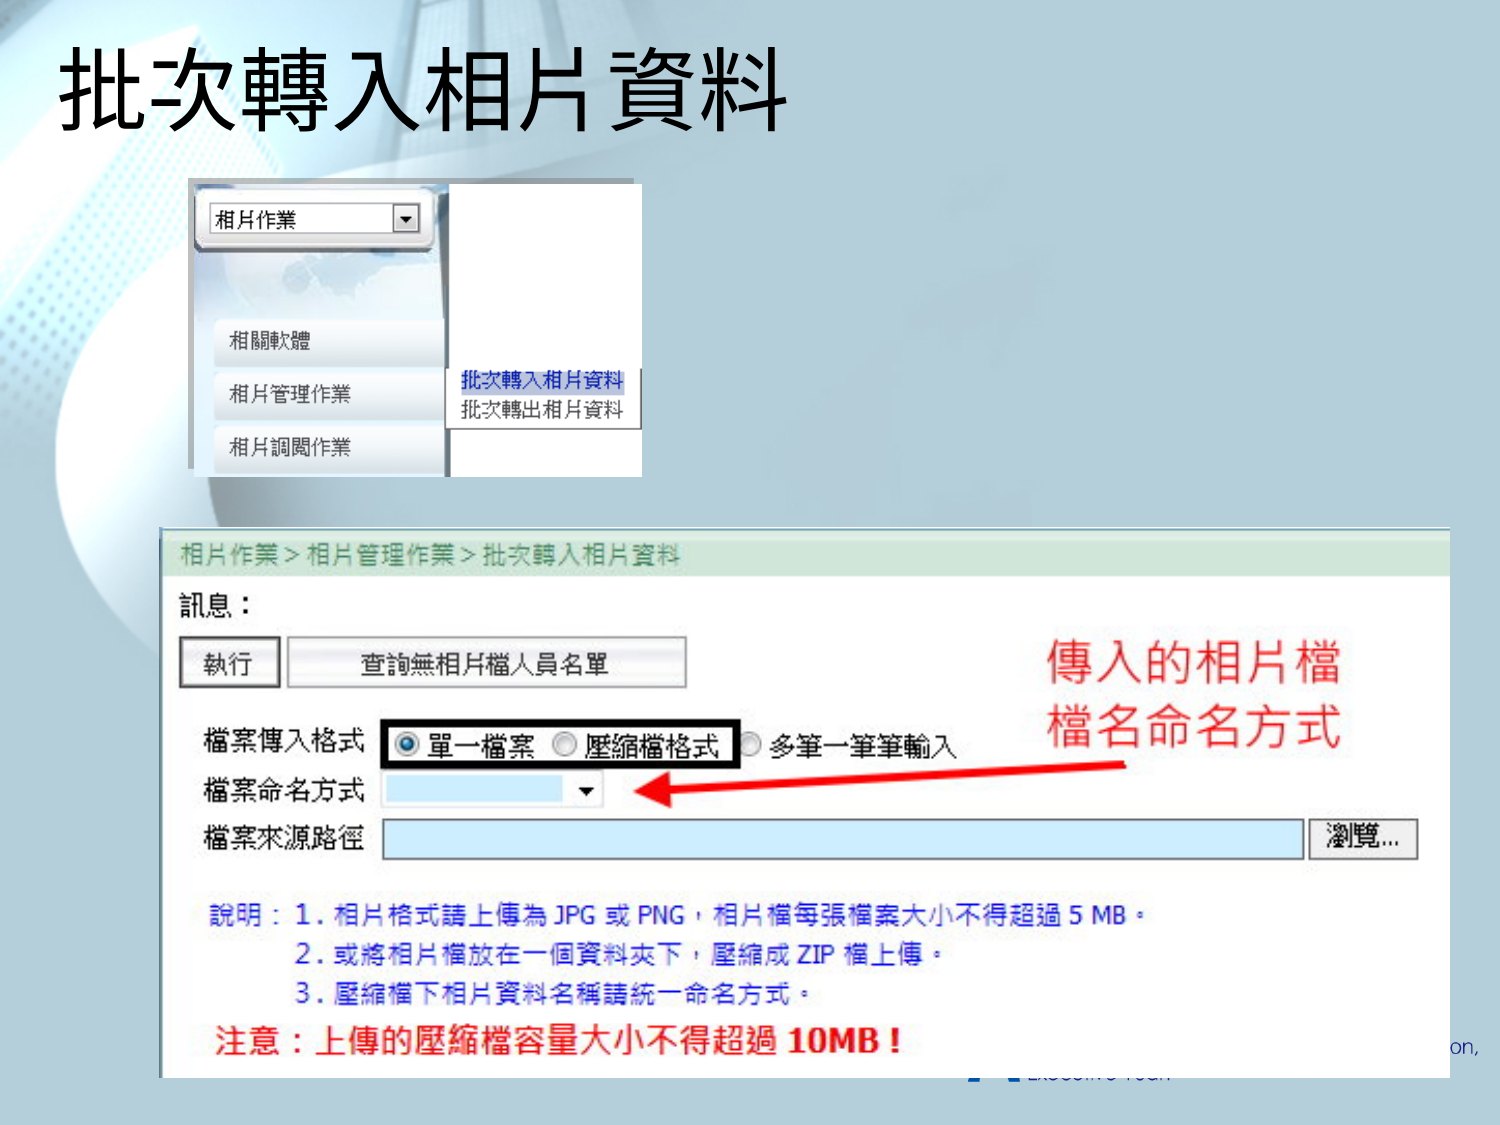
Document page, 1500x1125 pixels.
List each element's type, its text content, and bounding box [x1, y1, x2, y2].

title 批次轉入相片資料 [41, 19, 1317, 157]
picture [194, 184, 642, 477]
picture [159, 527, 1450, 1078]
